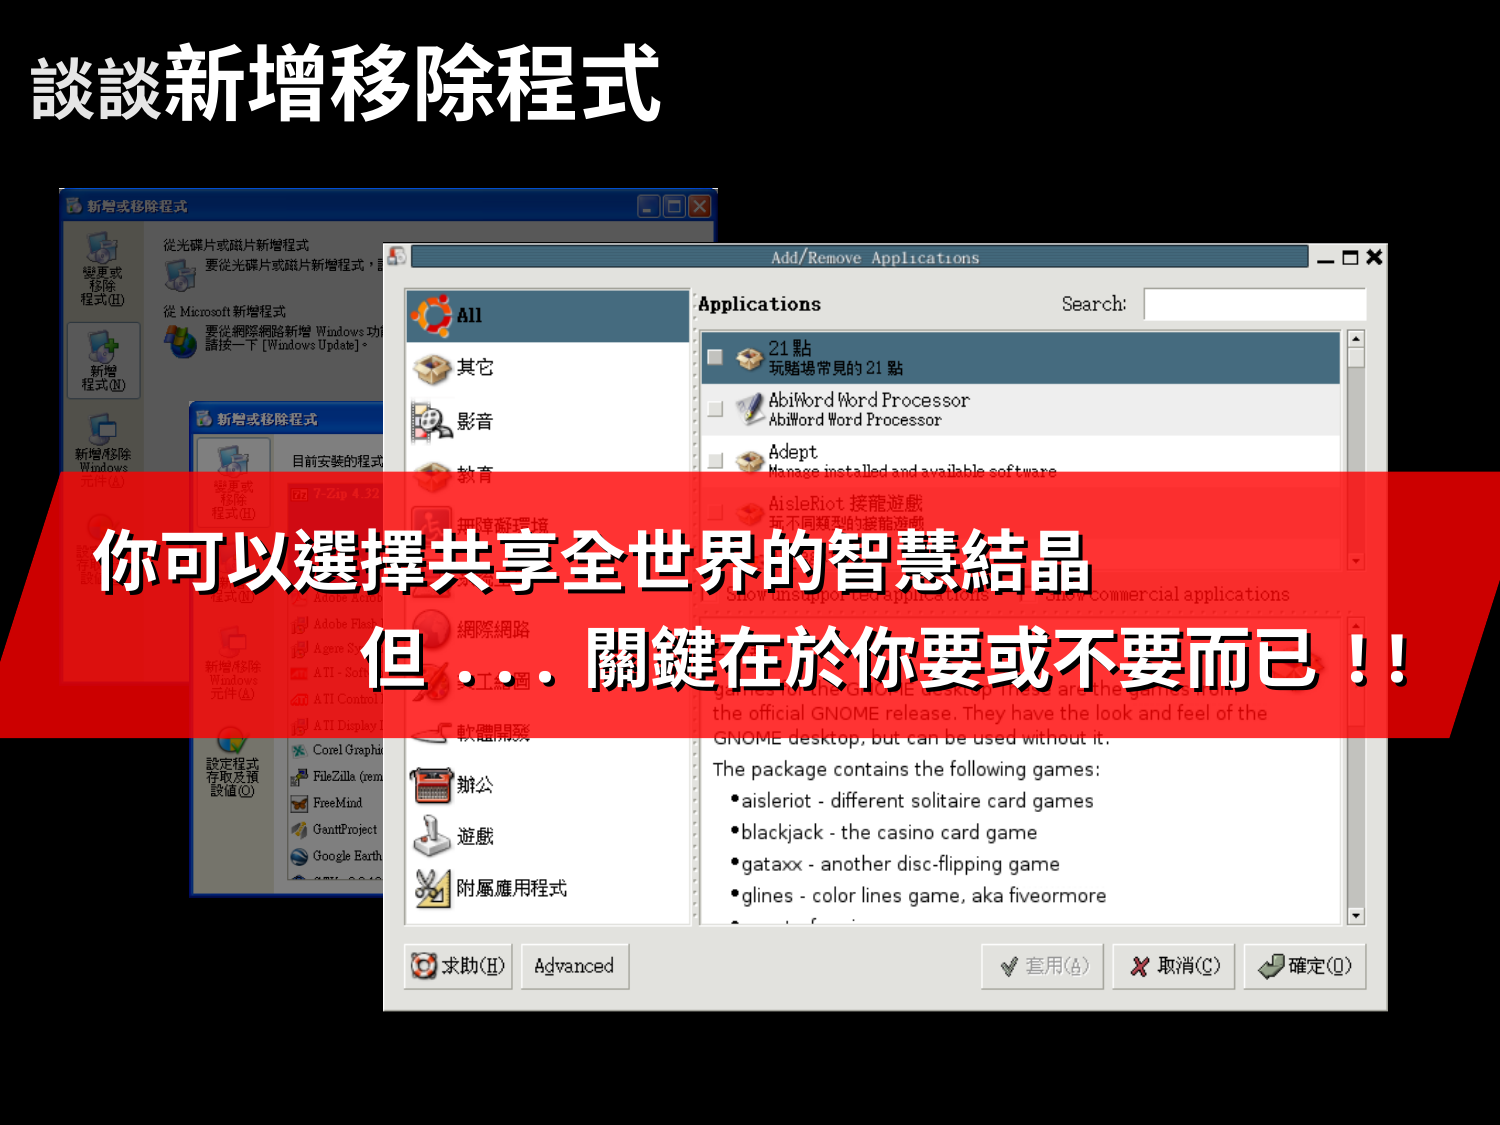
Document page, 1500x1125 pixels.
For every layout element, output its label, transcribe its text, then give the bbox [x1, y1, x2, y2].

text_box 你可以選擇共享全世界的智慧結晶 但...關鍵在於你要或不要而已!! [0, 471, 1500, 739]
picture [383, 739, 1388, 1013]
text_box [59, 188, 739, 474]
picture [383, 242, 1388, 471]
text_box [189, 739, 383, 904]
title 談談新增移除程式 [29, 36, 969, 217]
